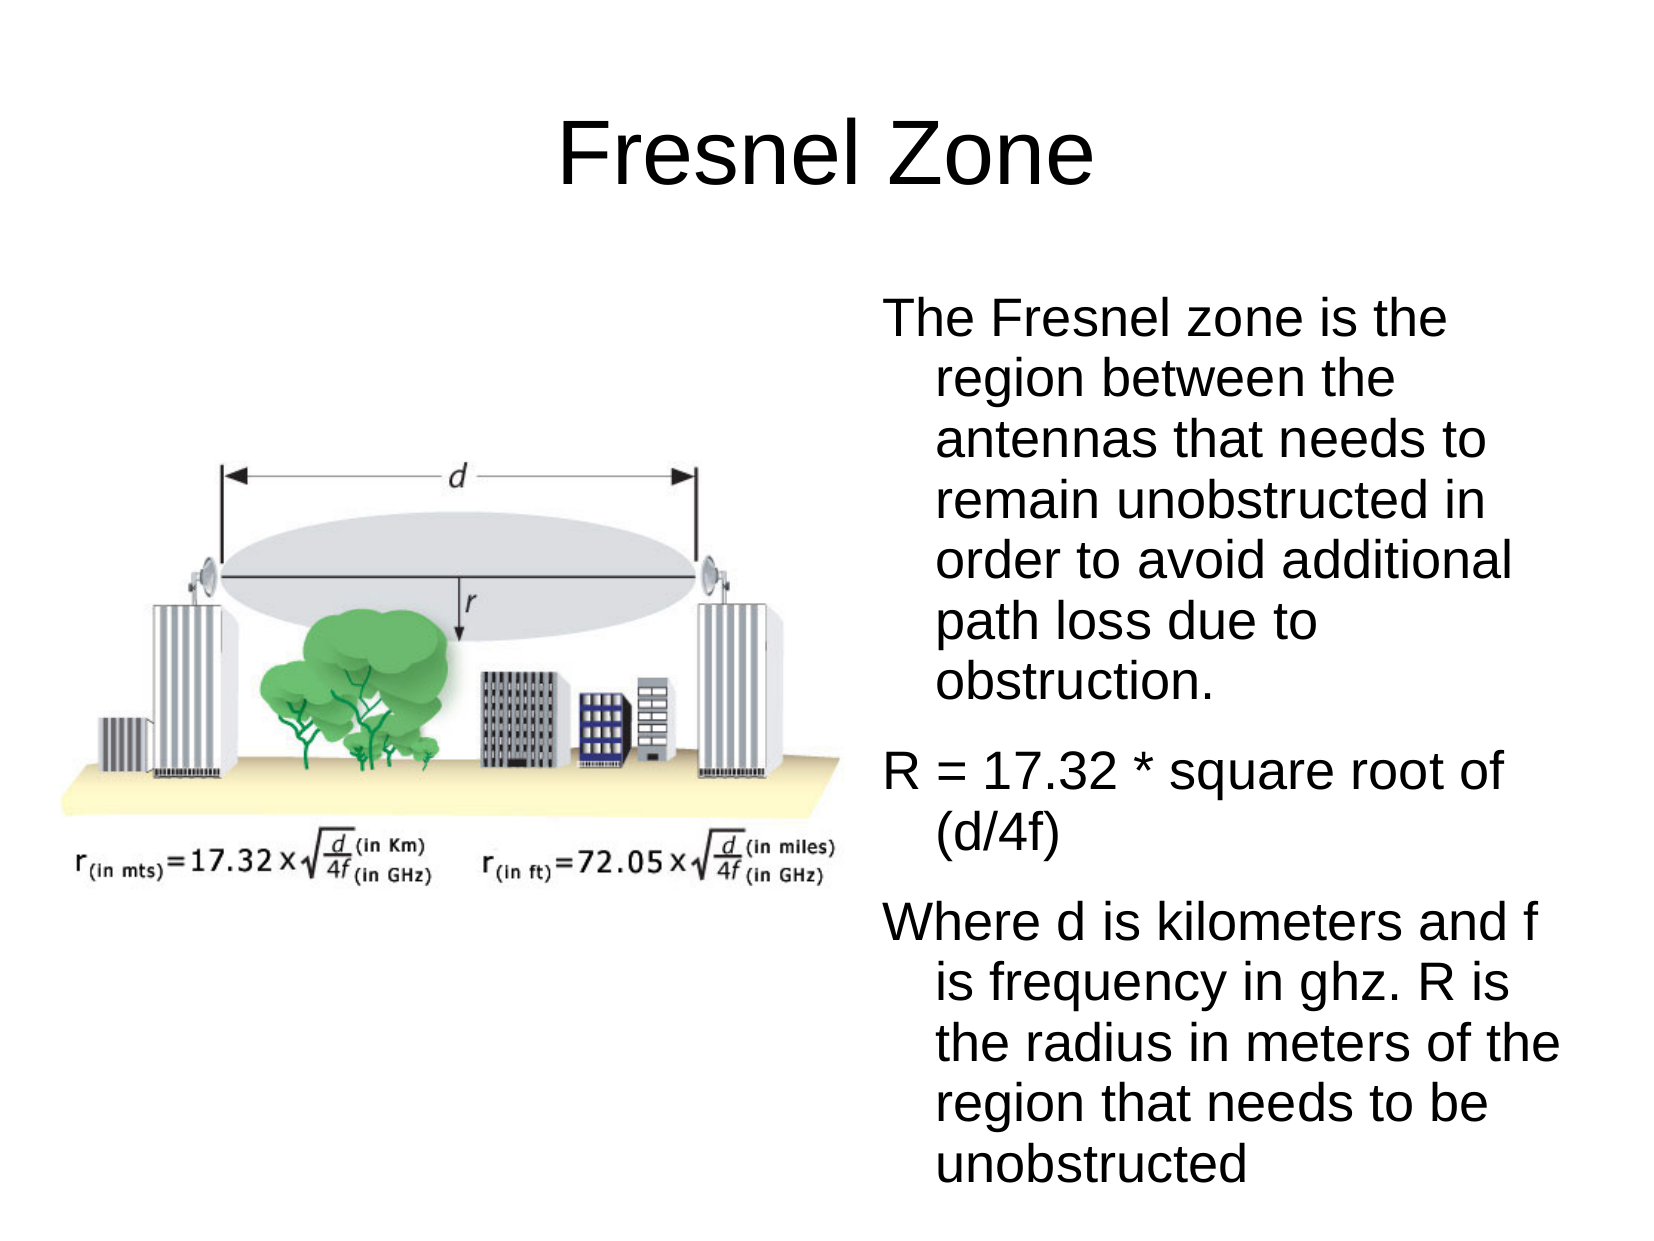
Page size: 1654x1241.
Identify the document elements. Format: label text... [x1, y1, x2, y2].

picture [37, 449, 865, 895]
list The Fresnel zone is the region between the antennas that needs to remain unobstructed in order to avoid additional path loss due to obstruction. R = 17.32 * square root of (d/4f) Where d is kilometers and f is frequency in ghz. R is the radius in meters of the region that needs to be unobstructed [864, 287, 1591, 1194]
title Fresnel Zone [82, 49, 1571, 257]
